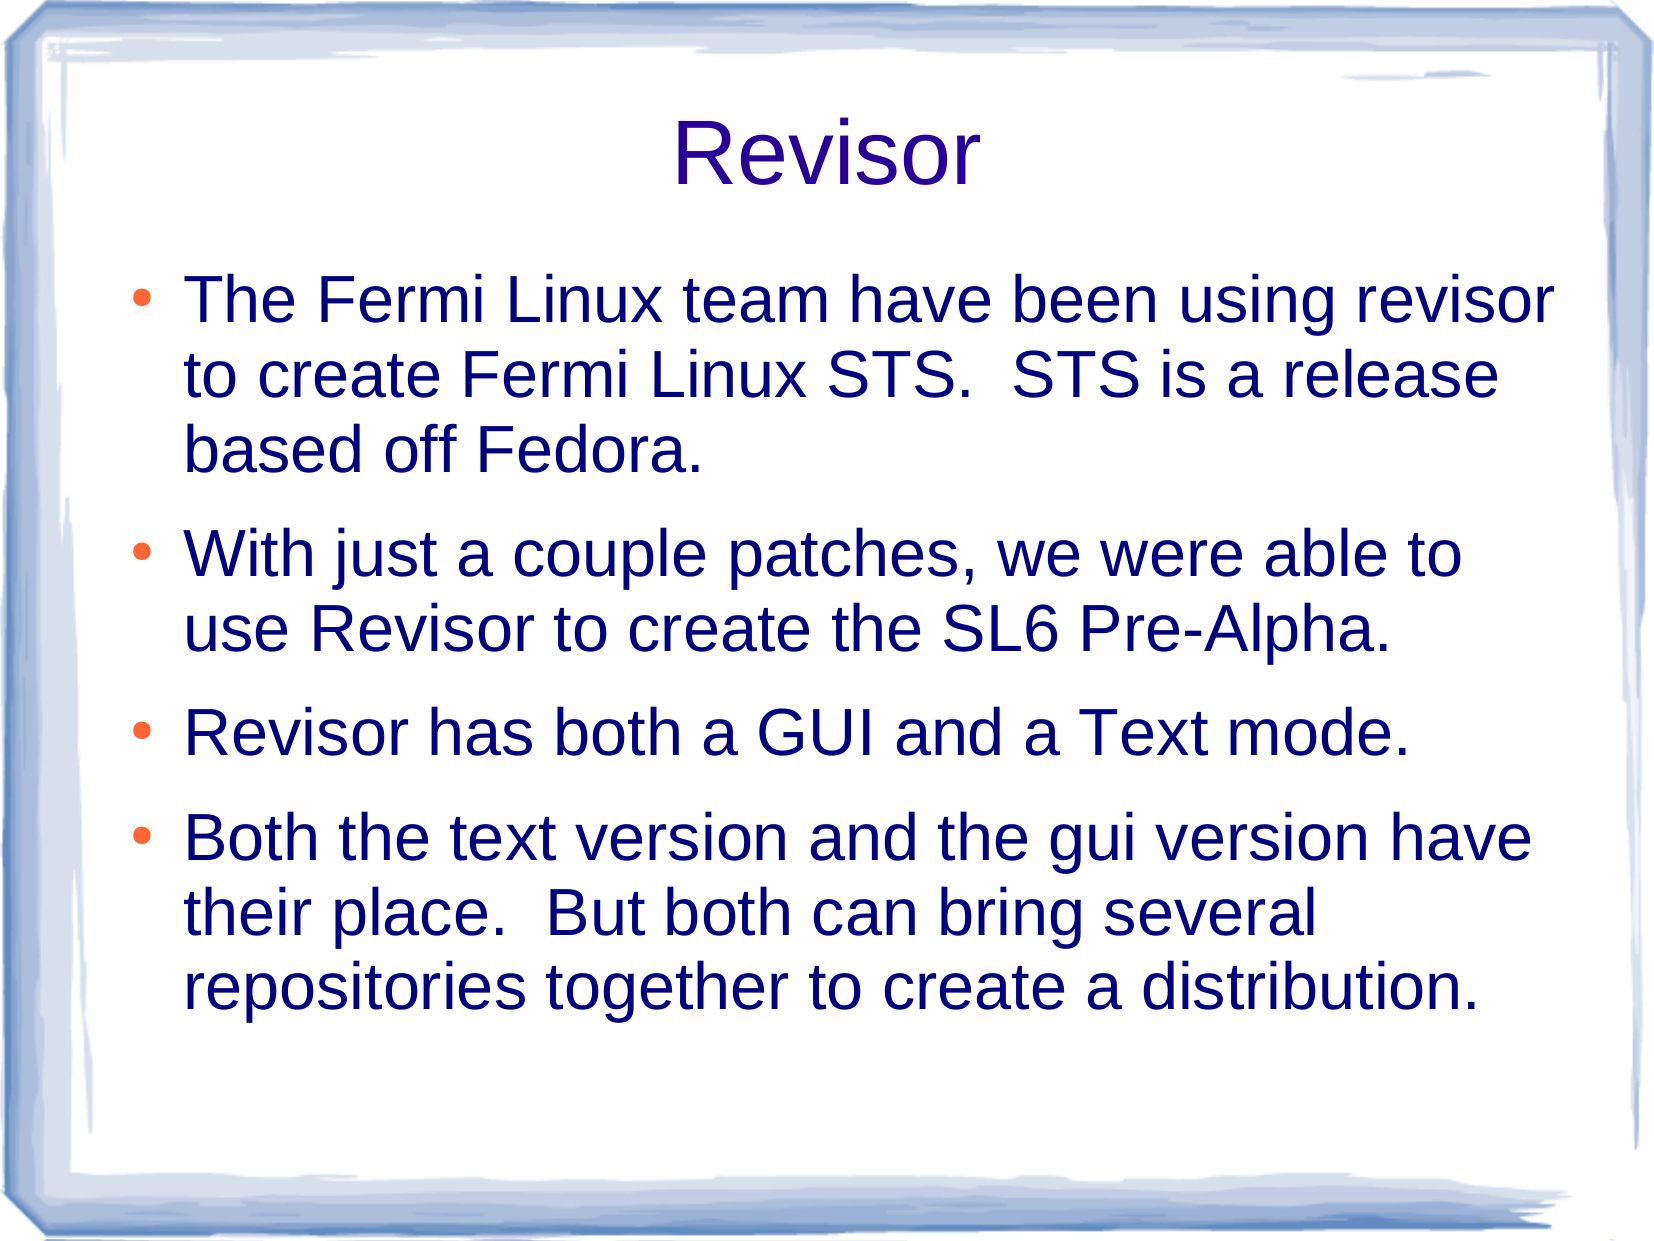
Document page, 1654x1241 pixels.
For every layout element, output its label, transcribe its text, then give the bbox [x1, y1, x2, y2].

title Revisor [82, 49, 1571, 257]
list The Fermi Linux team have been using revisor to create Fermi Linux STS. STS is a release based off Fedora. With just a couple patches, we were able to use Revisor to create the SL6 Pre-Alpha. Revisor has both a GUI and a Text mode. Both the text version and the gui version have their place. But both can bring several repositories together to create a distribution. [112, 262, 1566, 1051]
picture [0, 0, 1654, 1241]
